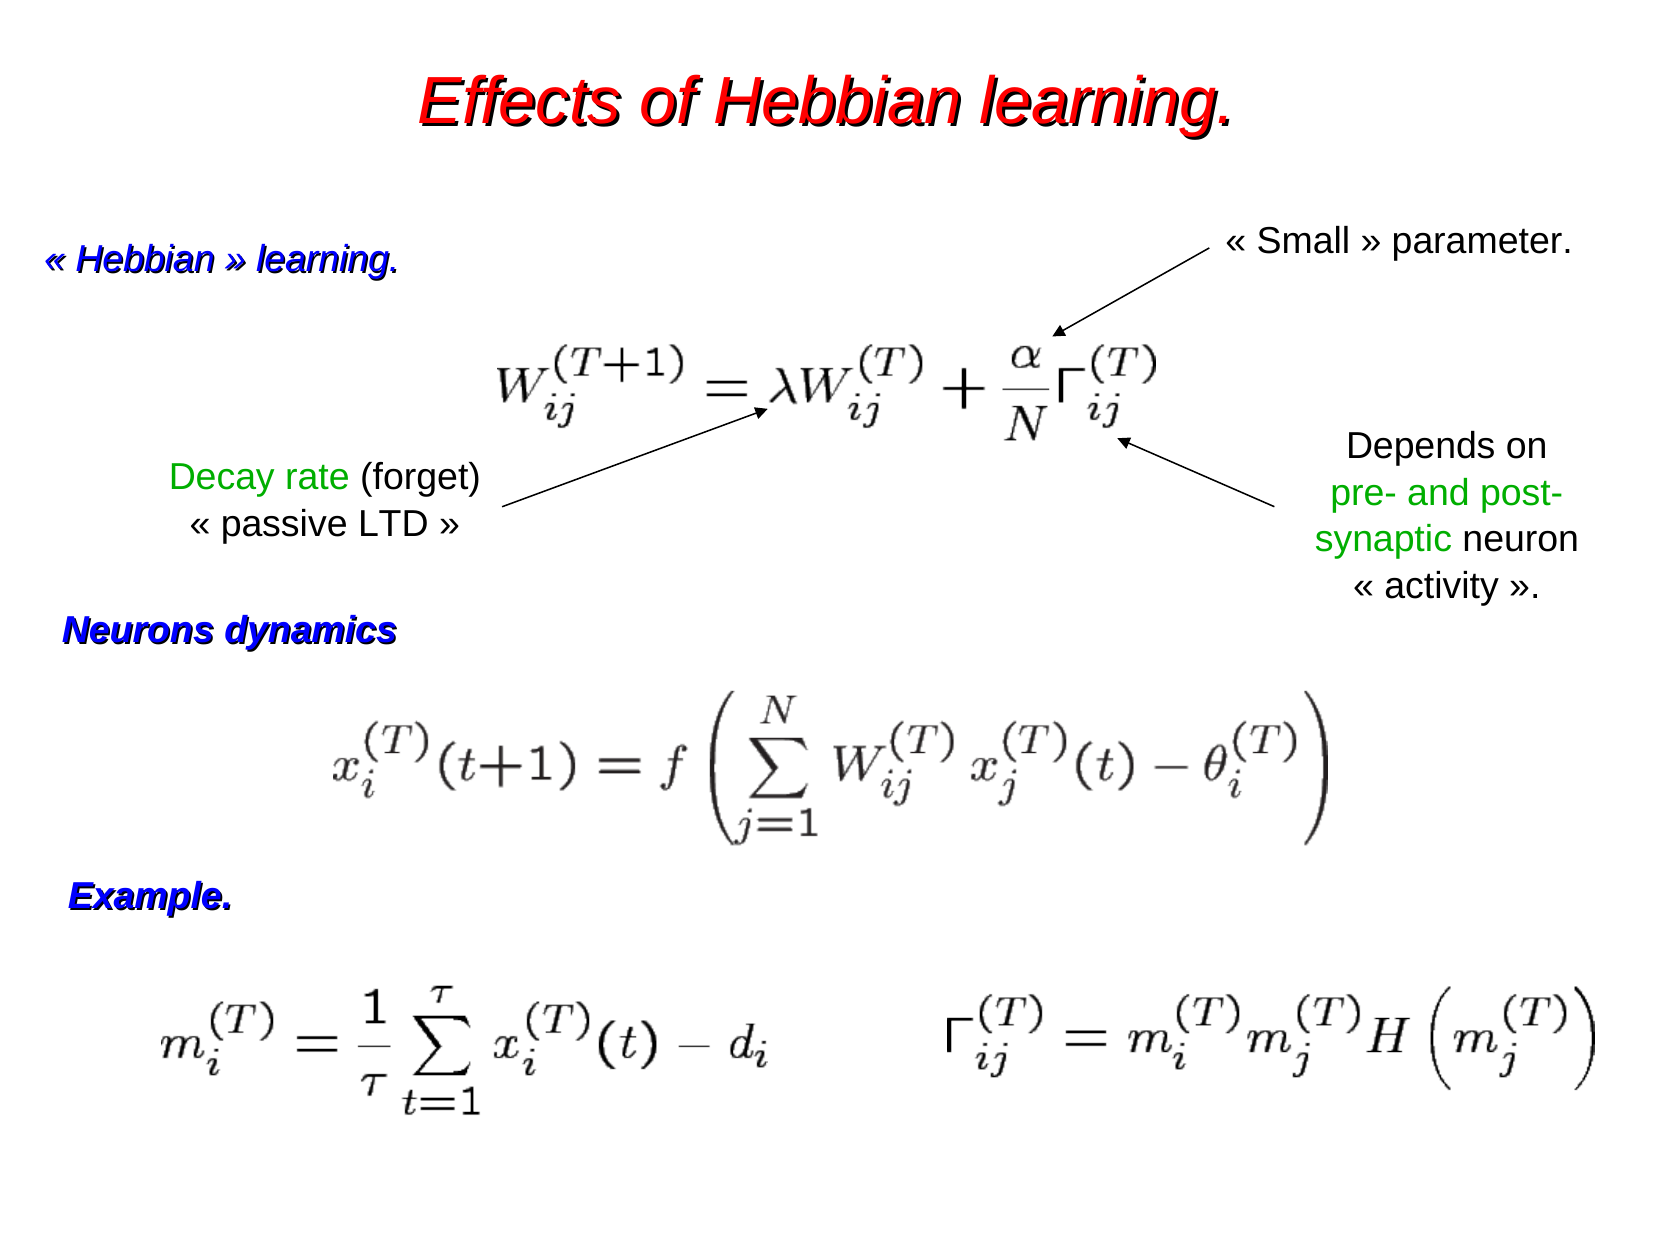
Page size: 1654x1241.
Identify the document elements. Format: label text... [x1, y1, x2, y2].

text_box « Small » parameter. [1210, 206, 1595, 315]
picture [161, 967, 768, 1123]
picture [947, 974, 1595, 1095]
picture [333, 677, 1328, 853]
picture [1061, 324, 1071, 328]
text_box Effects of Hebbian learning. [82, 53, 1571, 137]
picture [497, 324, 1156, 444]
text_box Depends on pre- and post- synaptic neuron « activity ». [1299, 411, 1595, 613]
text_box « Hebbian » learning. [29, 224, 473, 680]
text_box Decay rate (forget) « passive LTD » [147, 442, 503, 551]
text_box Example. [53, 862, 260, 926]
text_box Neurons dynamics [47, 596, 491, 660]
